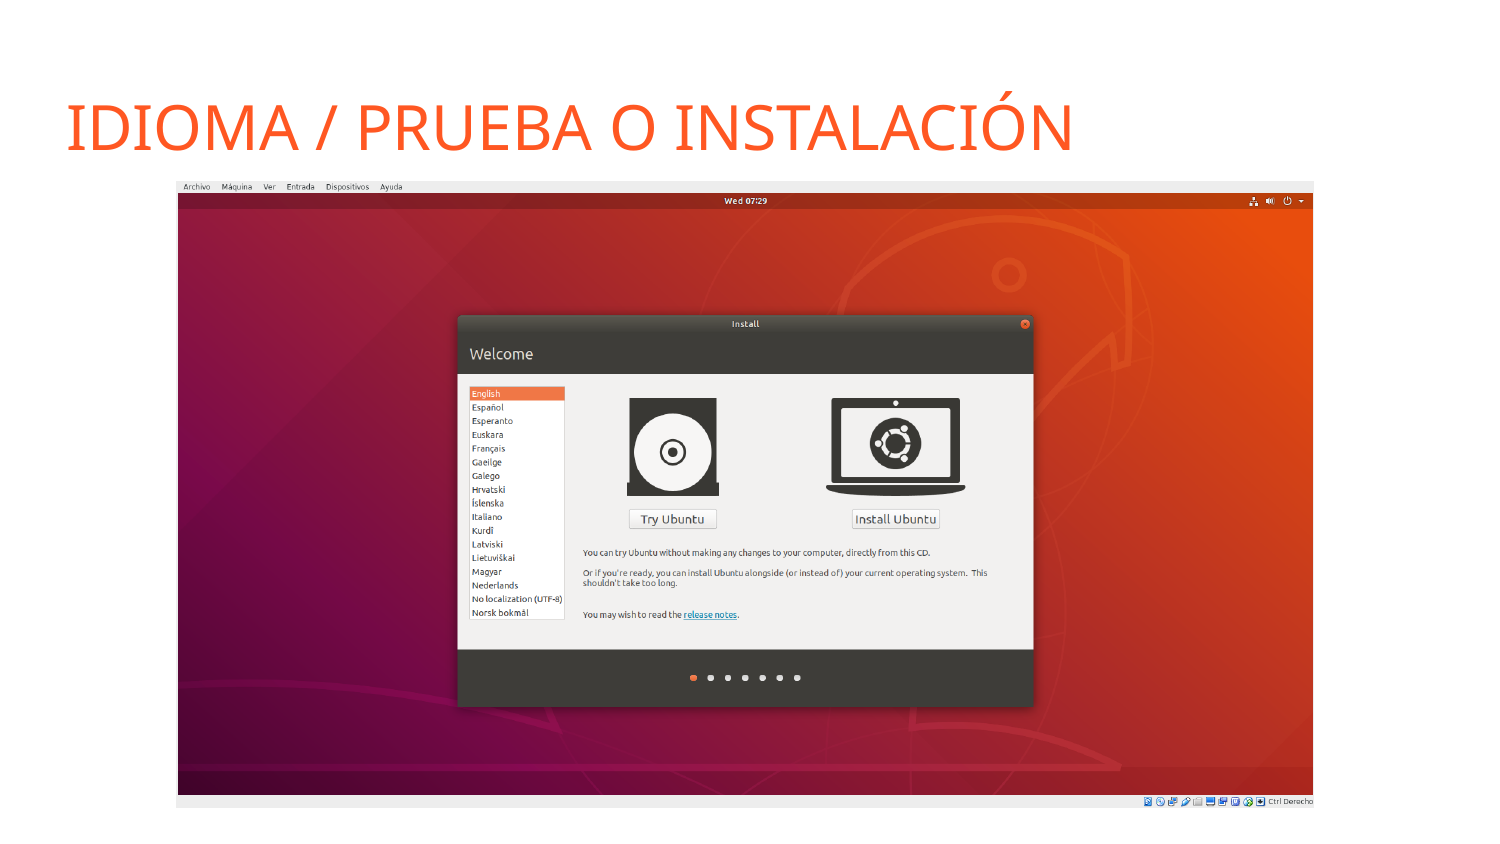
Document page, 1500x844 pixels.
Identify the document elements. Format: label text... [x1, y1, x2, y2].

picture [176, 181, 1314, 809]
title IDIOMA / PRUEBA O INSTALACIÓN [51, 72, 1449, 167]
